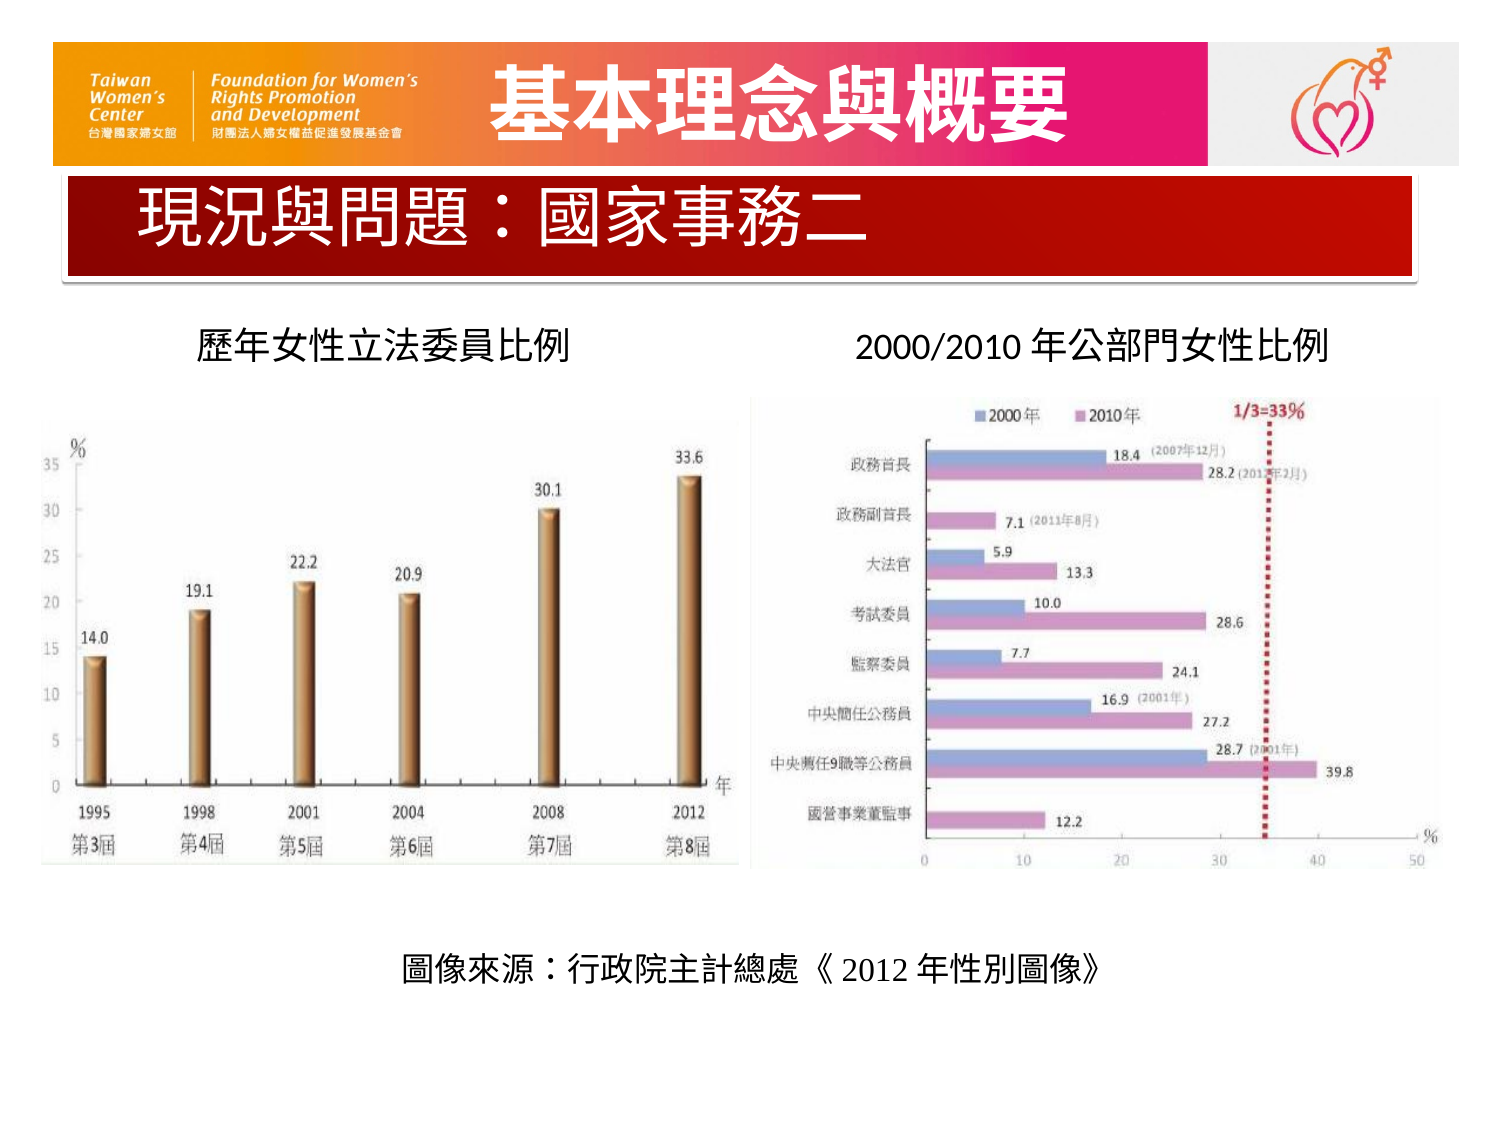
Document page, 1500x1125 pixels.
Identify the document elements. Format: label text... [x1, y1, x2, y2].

picture [41, 420, 739, 865]
text_box 圖像來源：行政院主計總處《2012年性別圖像》 [384, 940, 1134, 995]
title 基本理念與概要 [171, 42, 1388, 161]
list 現況與問題：國家事務二 [64, 172, 1415, 279]
text_box 2000/2010年公部門女性比例 [832, 314, 1353, 376]
text_box 歷年女性立法委員比例 [147, 314, 621, 376]
picture [750, 397, 1443, 869]
